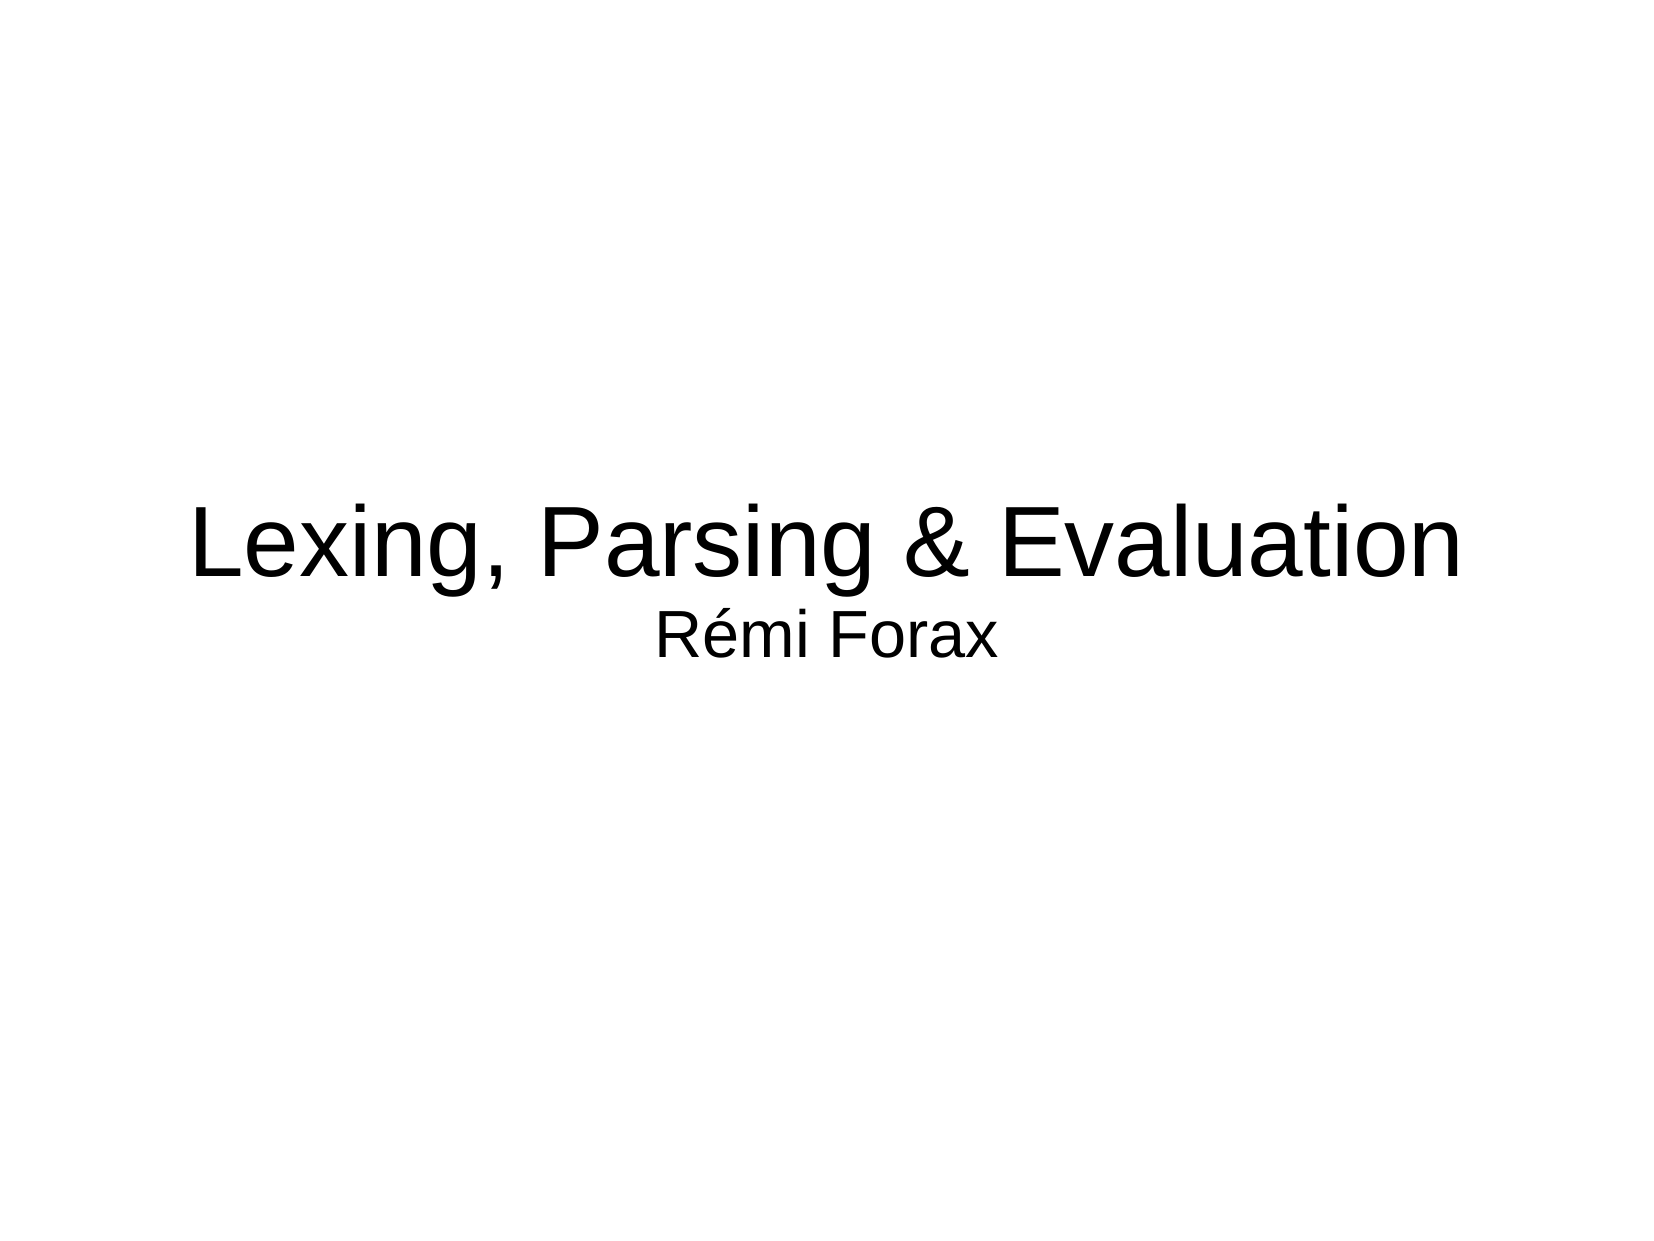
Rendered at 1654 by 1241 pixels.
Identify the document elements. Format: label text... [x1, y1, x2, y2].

subtitle Lexing, Parsing & Evaluation Rémi Forax [82, 49, 1571, 1109]
